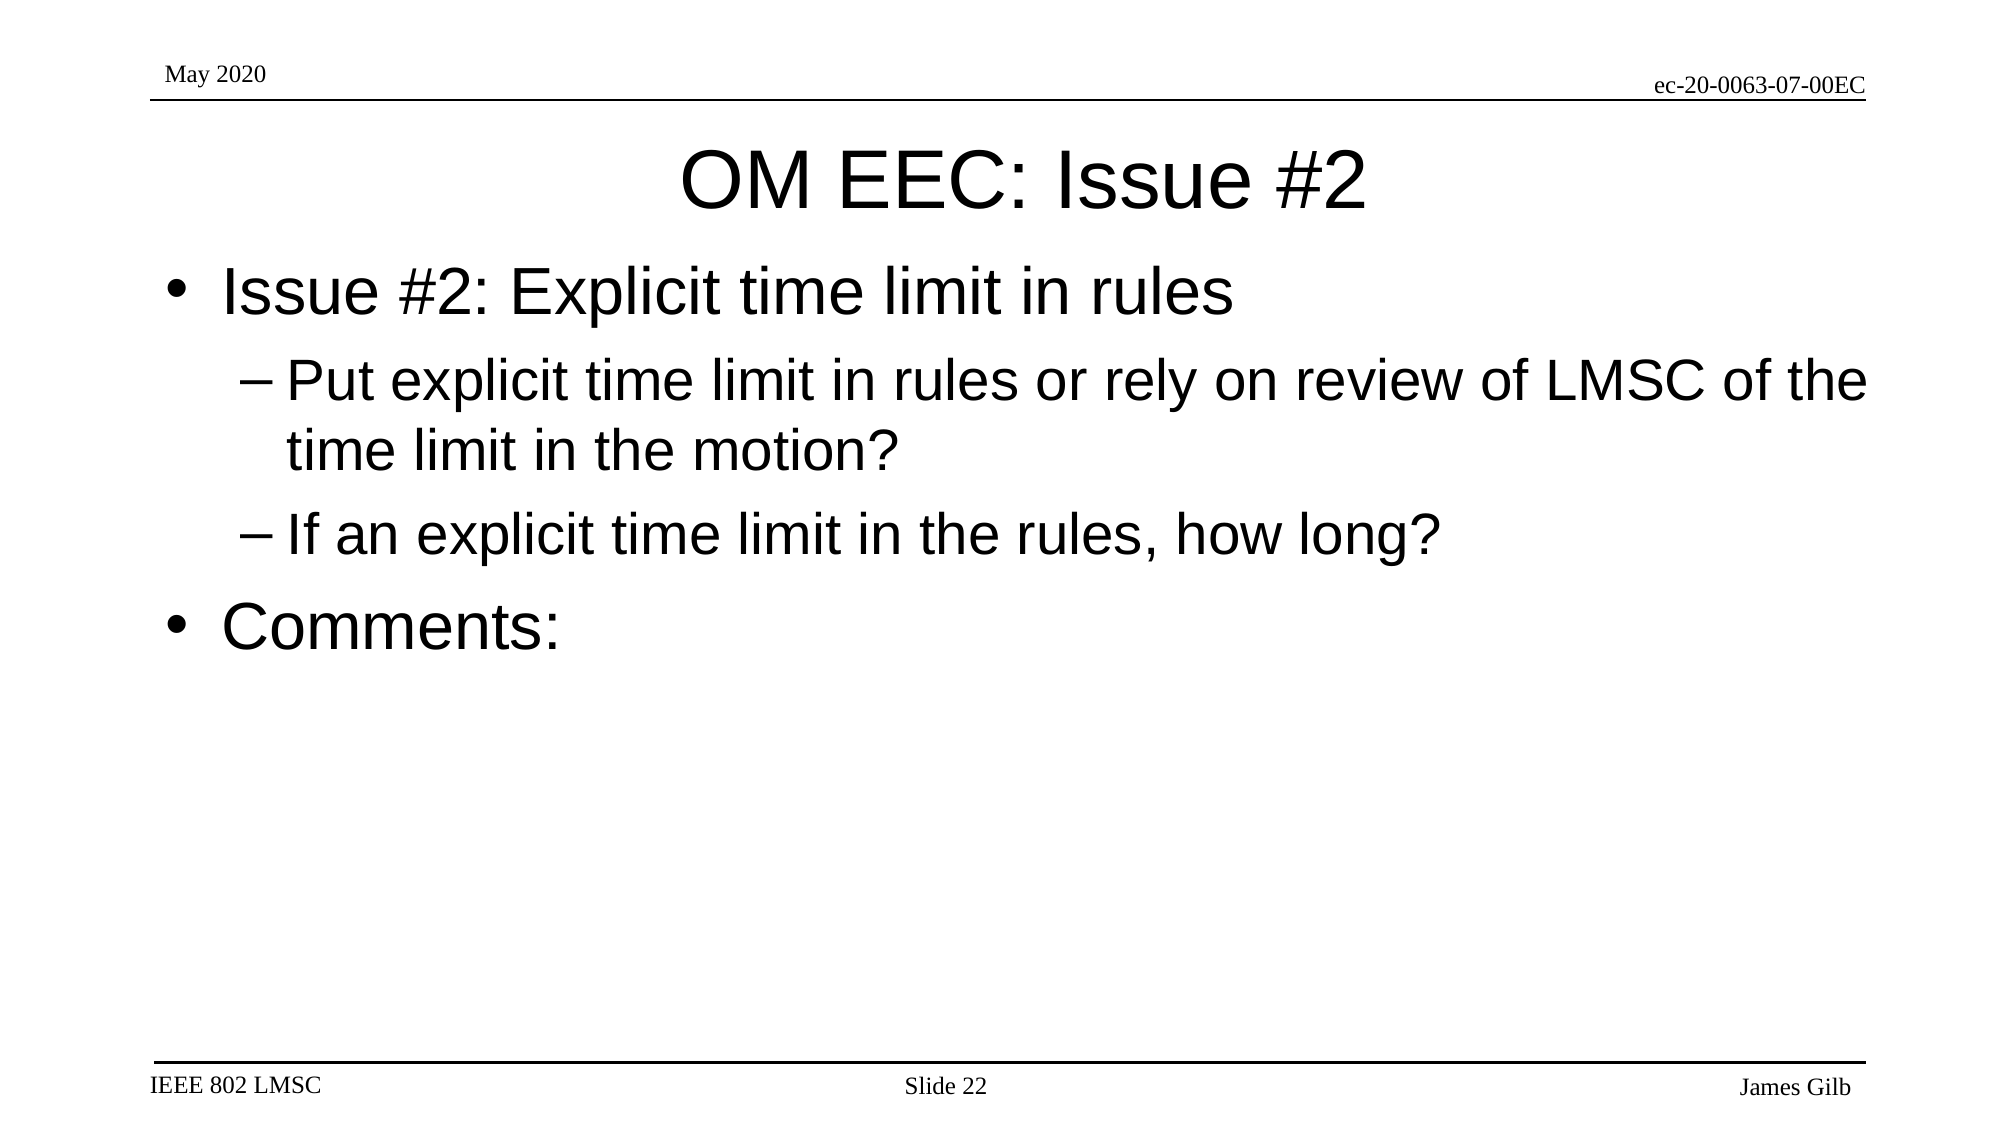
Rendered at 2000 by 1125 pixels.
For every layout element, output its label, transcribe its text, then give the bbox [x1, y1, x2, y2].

list Issue #2: Explicit time limit in rules Put explicit time limit in rules or rely on review of LMSC of the time limit in the motion? If an explicit time limit in the rules, how long? Comments: [149, 239, 1900, 1051]
title OM EEC: Issue #2 [149, 112, 1900, 238]
